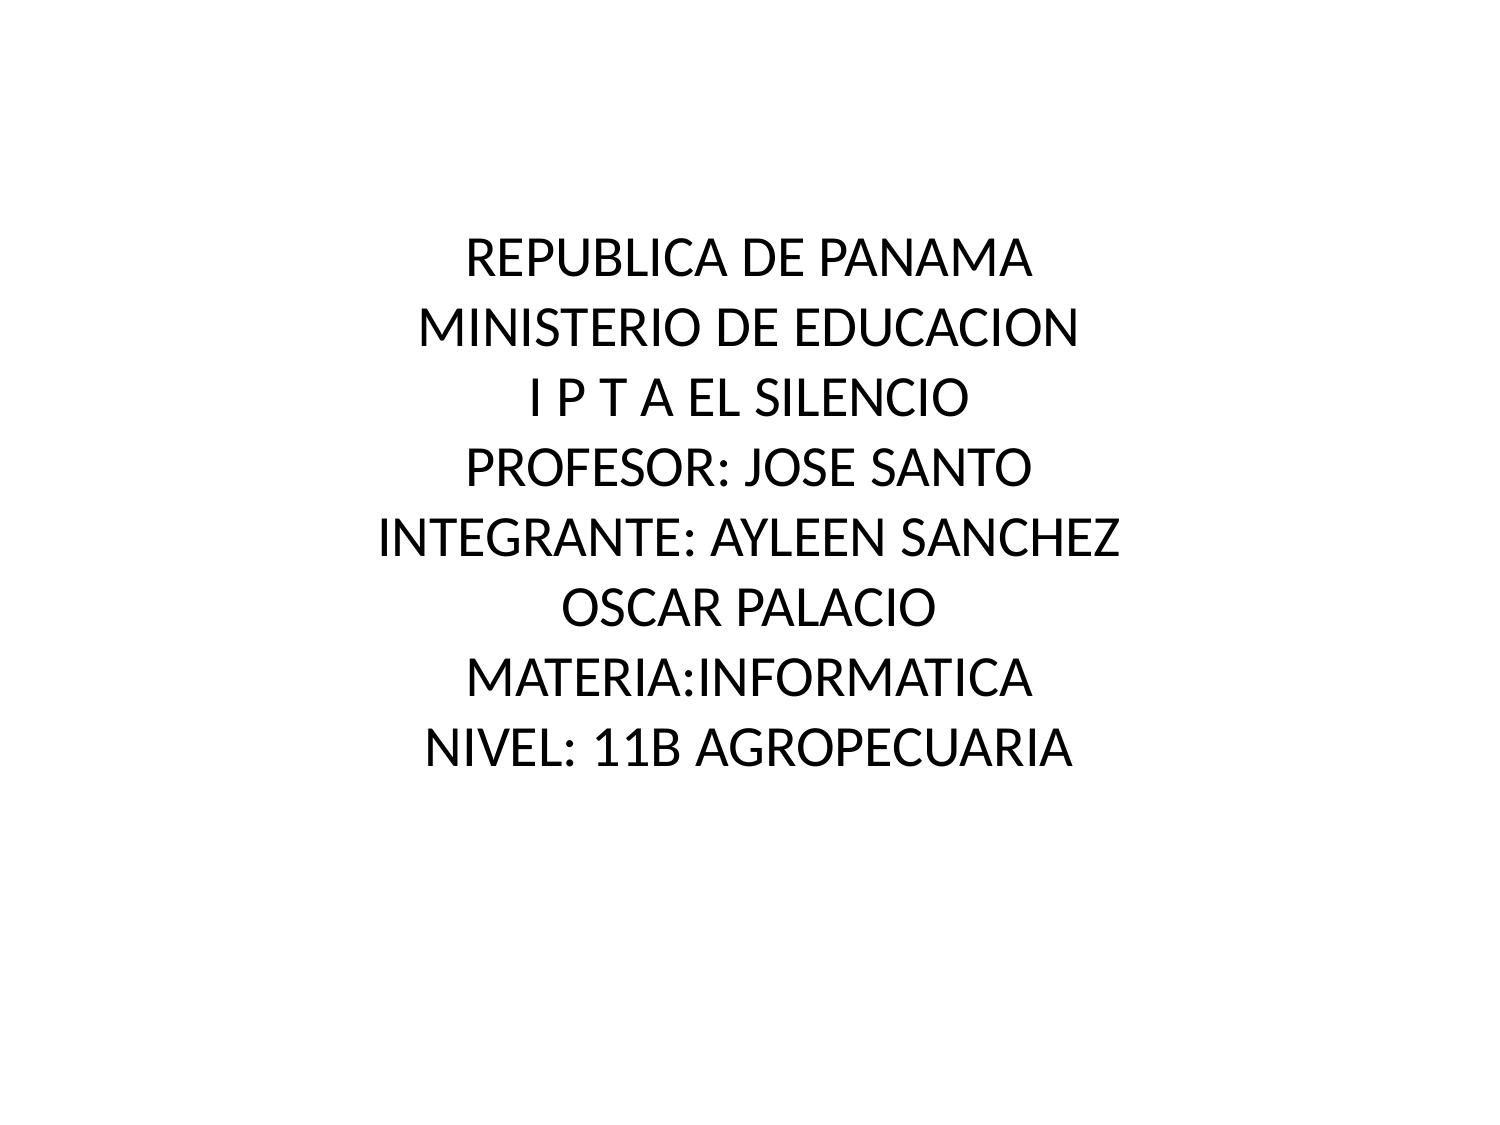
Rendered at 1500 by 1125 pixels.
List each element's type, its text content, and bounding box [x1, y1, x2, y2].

title REPUBLICA DE PANAMA MINISTERIO DE EDUCACION I P T A EL SILENCIO PROFESOR: JOSE SANTO INTEGRANTE: AYLEEN SANCHEZ OSCAR PALACIO MATERIA:INFORMATICA NIVEL: 11B AGROPECUARIA [41, 66, 1471, 1071]
